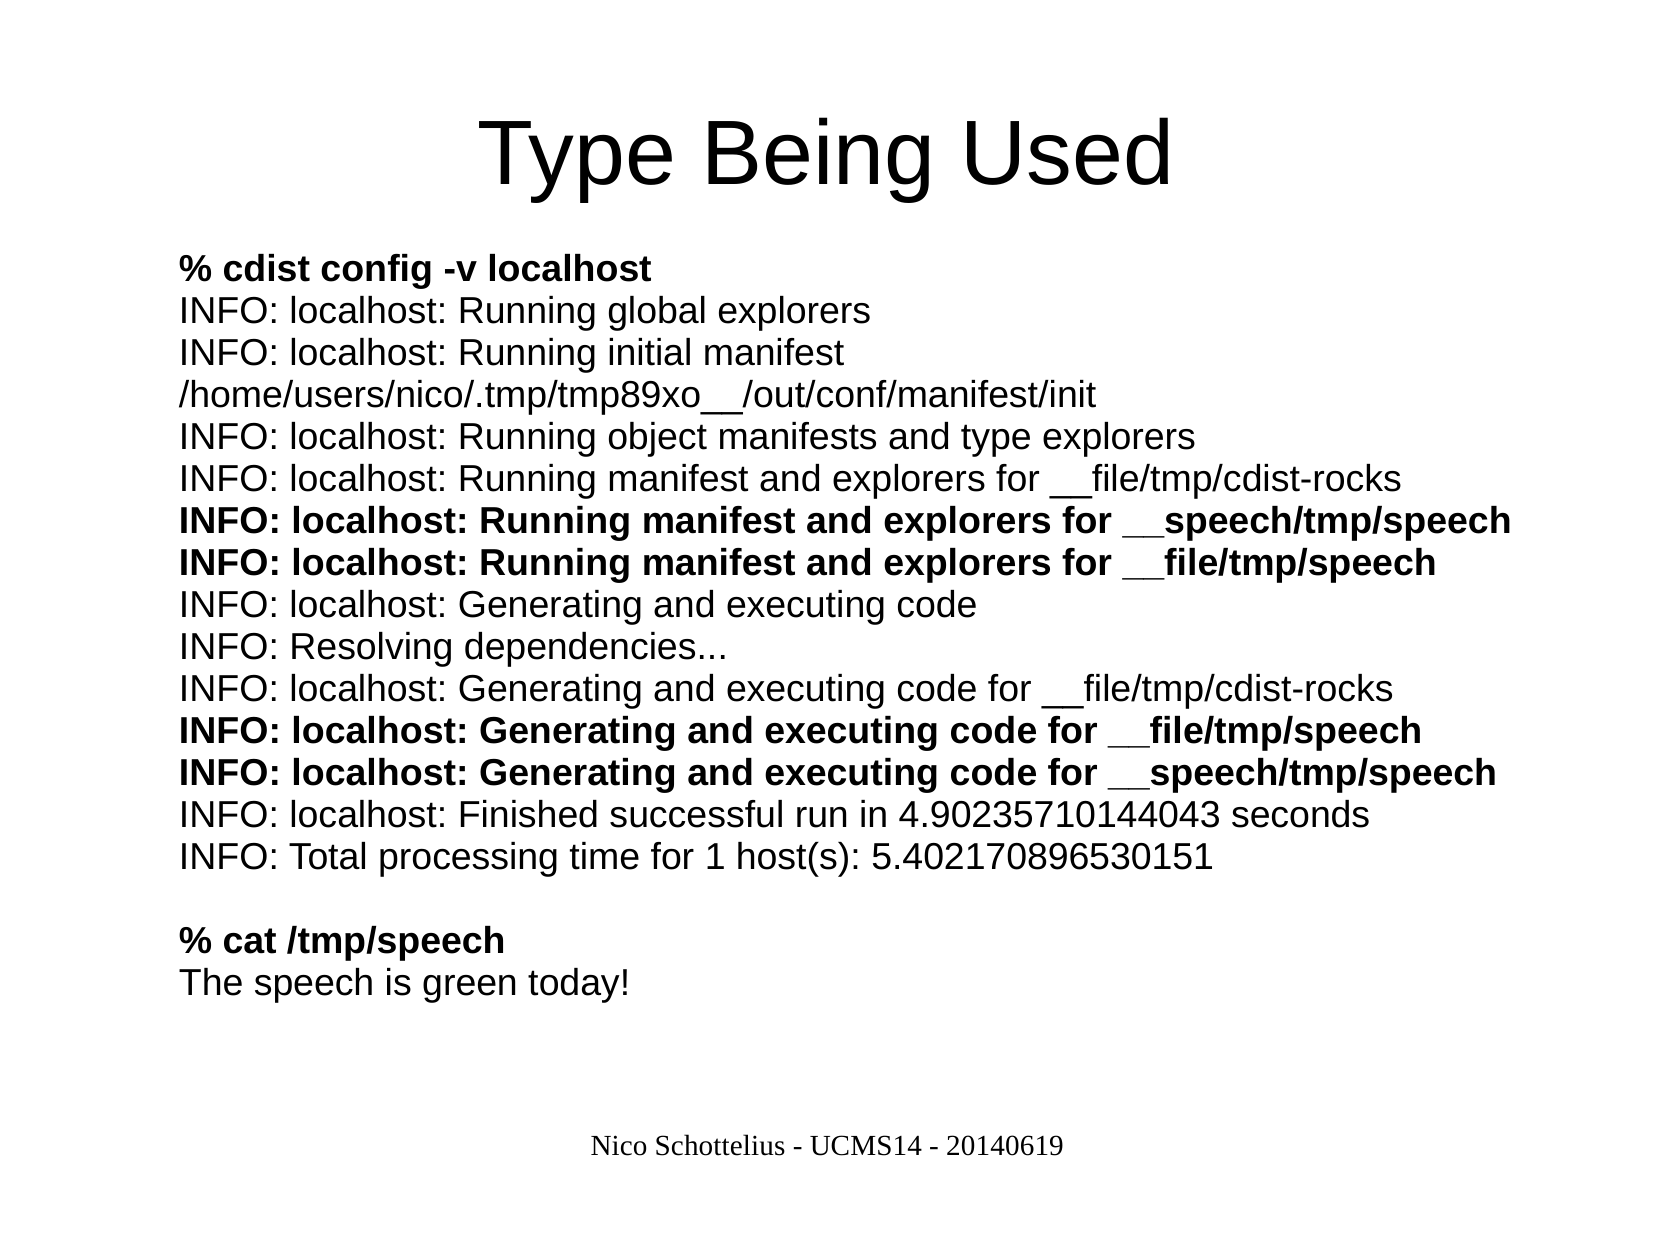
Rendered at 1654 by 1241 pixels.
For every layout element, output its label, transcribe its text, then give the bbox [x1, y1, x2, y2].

title Type Being Used [82, 49, 1571, 257]
text_box % cdist config -v localhost INFO: localhost: Running global explorers INFO: localhost: Running initial manifest /home/users/nico/.tmp/tmp89xo__/out/conf/manifest/init INFO: localhost: Running object manifests and type explorers INFO: localhost: Running manifest and explorers for __file/tmp/cdist-rocks INFO: localhost: Running manifest and explorers for __speech/tmp/speech INFO: localhost: Running manifest and explorers for __file/tmp/speech INFO: localhost: Generating and executing code INFO: Resolving dependencies... INFO: localhost: Generating and executing code for __file/tmp/cdist-rocks INFO: localhost: Generating and executing code for __file/tmp/speech INFO: localhost: Generating and executing code for __speech/tmp/speech INFO: localhost: Finished successful run in 4.90235710144043 seconds INFO: Total processing time for 1 host(s): 5.402170896530151 % cat /tmp/speech The speech is green today! [164, 239, 1545, 1241]
